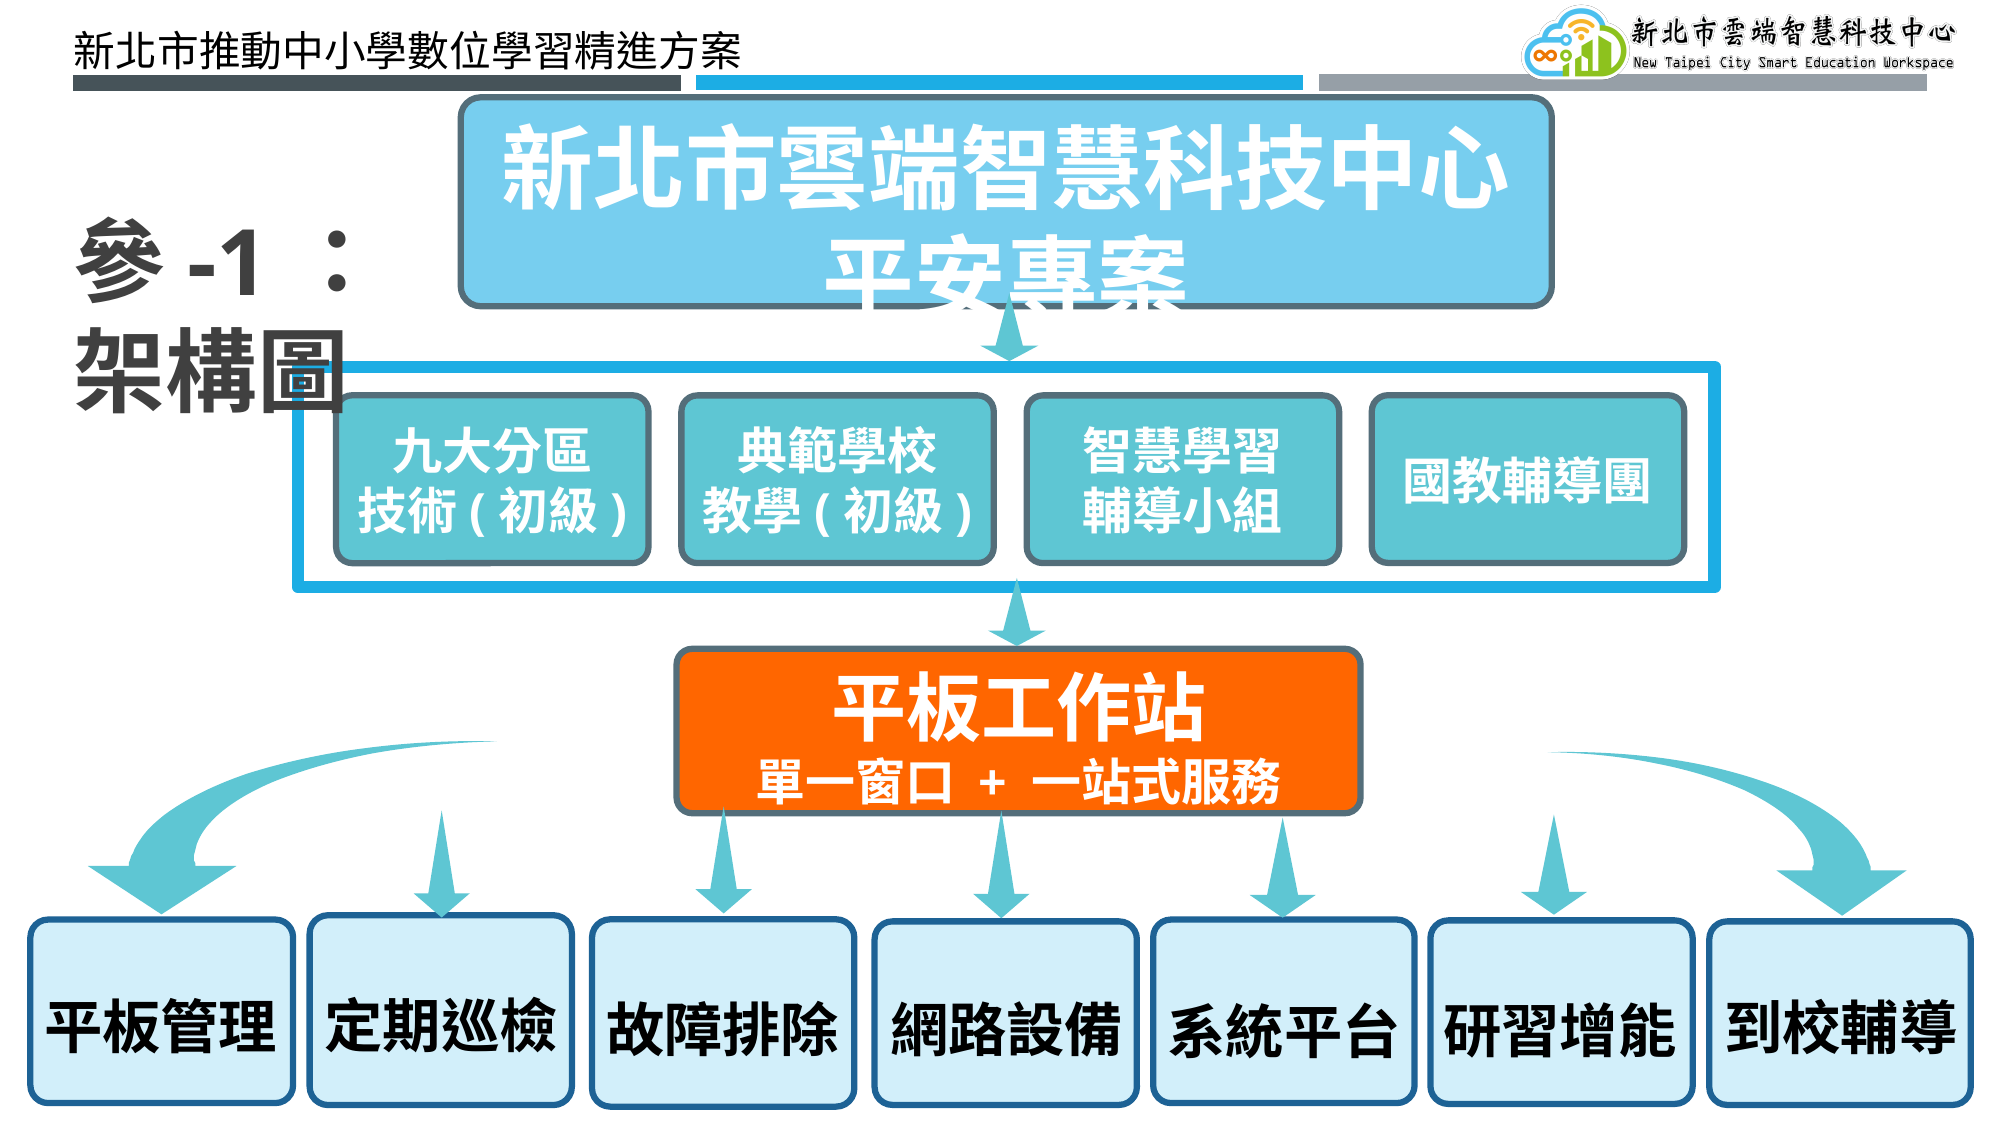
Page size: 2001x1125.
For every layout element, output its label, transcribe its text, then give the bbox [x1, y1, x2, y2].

text_box [1153, 1073, 1415, 1104]
text_box [592, 919, 855, 964]
text_box [973, 810, 1030, 919]
title 參-1： 架構圖 [58, 196, 594, 330]
text_box [1430, 920, 1693, 965]
text_box [30, 1067, 294, 1104]
text_box 故障排除 [591, 964, 858, 1070]
text_box [309, 810, 572, 1106]
text_box 智慧學習 輔導小組 [1026, 395, 1340, 564]
text_box 系統平台 [1153, 967, 1418, 1073]
text_box [1520, 814, 1587, 915]
text_box 九大分區 技術(初級) [336, 395, 649, 564]
text_box [874, 921, 1137, 1105]
text_box 新北市推動中小學數位學習精進方案 [59, 18, 766, 83]
text_box [1547, 751, 1907, 916]
text_box 網路設備 [875, 965, 1141, 1071]
text_box [1709, 921, 1971, 962]
text_box [1709, 1068, 1971, 1105]
text_box 到校輔導 [1709, 962, 1975, 1068]
picture [1518, 2, 1961, 84]
text_box [87, 741, 497, 915]
text_box [980, 293, 1039, 362]
text_box [1153, 919, 1415, 967]
text_box [592, 1070, 855, 1107]
text_box 新北市雲端智慧科技中心 平安專案 [460, 97, 1552, 307]
text_box 新北市雲端智慧科技中心 平安專案 [559, 165, 570, 196]
text_box [1430, 1072, 1693, 1104]
text_box 國教輔導團 [1371, 395, 1685, 563]
text_box [1249, 817, 1316, 918]
text_box 研習增能 [1428, 965, 1694, 1072]
text_box 典範學校 教學(初級) [681, 395, 994, 564]
text_box [987, 577, 1046, 647]
text_box [30, 919, 294, 961]
text_box 平板工作站 單一窗口 + 一站式服務 [676, 648, 1361, 814]
text_box 平板管理 [29, 961, 301, 1067]
text_box 定期巡檢 [310, 961, 578, 1067]
text_box [695, 806, 752, 914]
